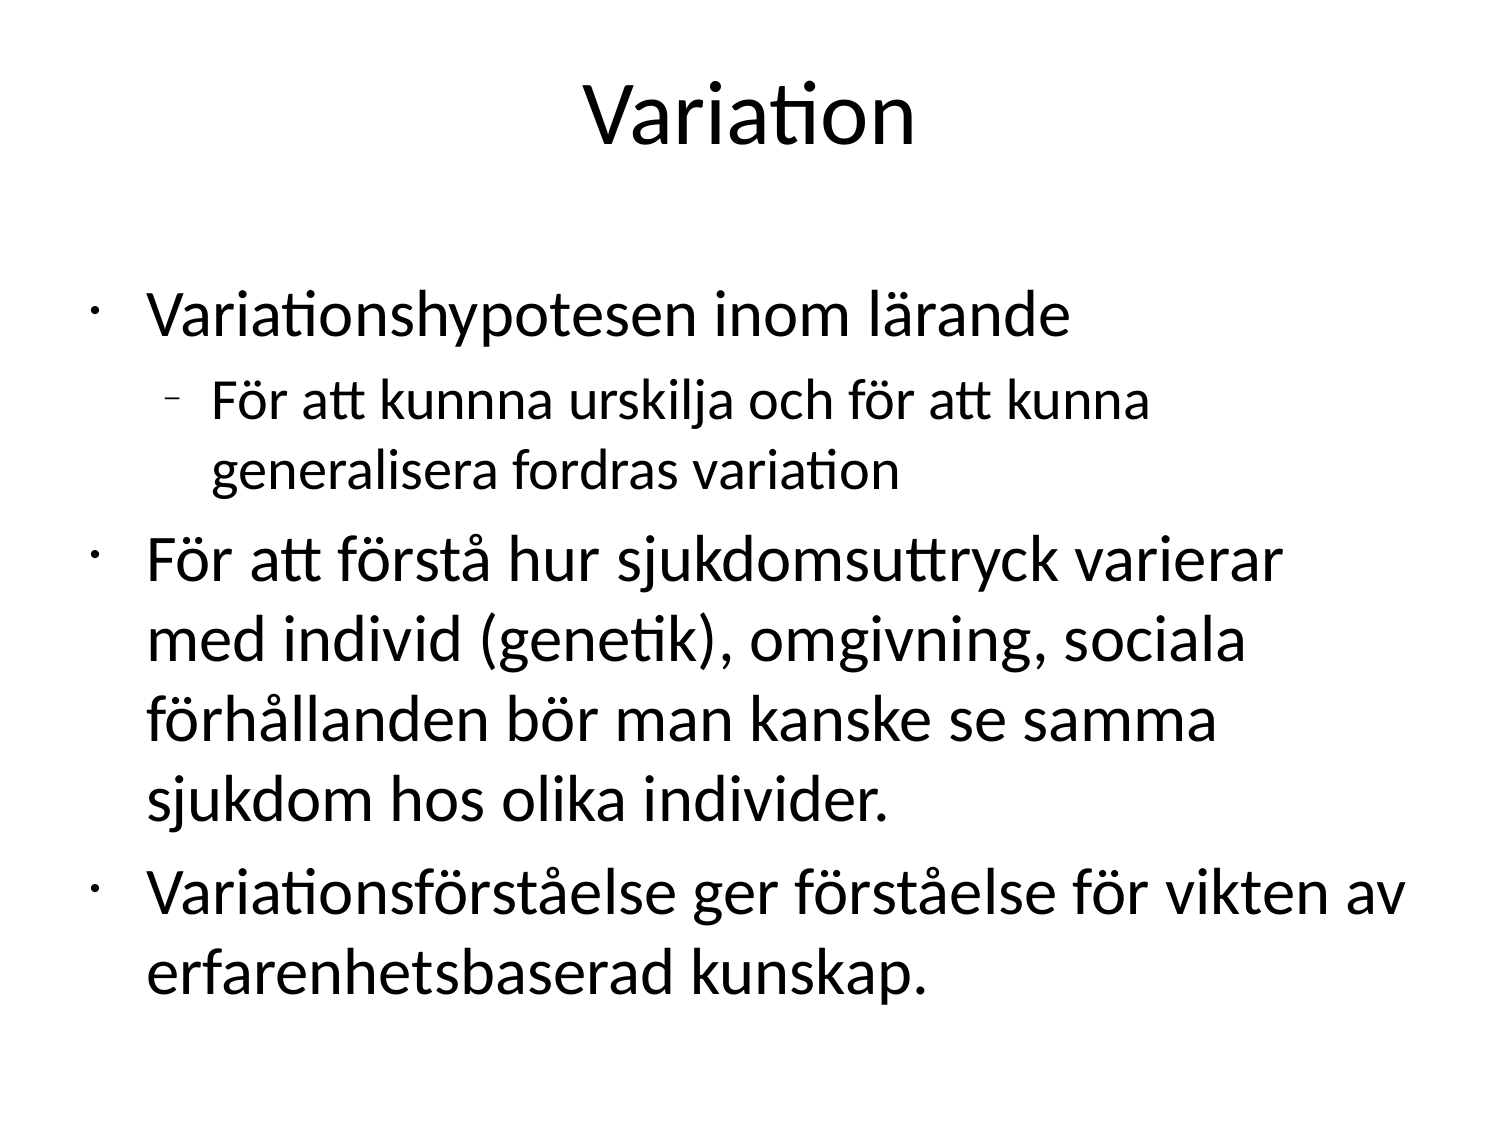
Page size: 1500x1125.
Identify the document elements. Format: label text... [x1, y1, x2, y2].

list Variationshypotesen inom lärande För att kunnna urskilja och för att kunna generalisera fordras variation För att förstå hur sjukdomsuttryck varierar med individ (genetik), omgivning, sociala förhållanden bör man kanske se samma sjukdom hos olika individer. Variationsförståelse ger förståelse för vikten av erfarenhetsbaserad kunskap. [75, 262, 1425, 1005]
title Variation [75, 45, 1425, 233]
